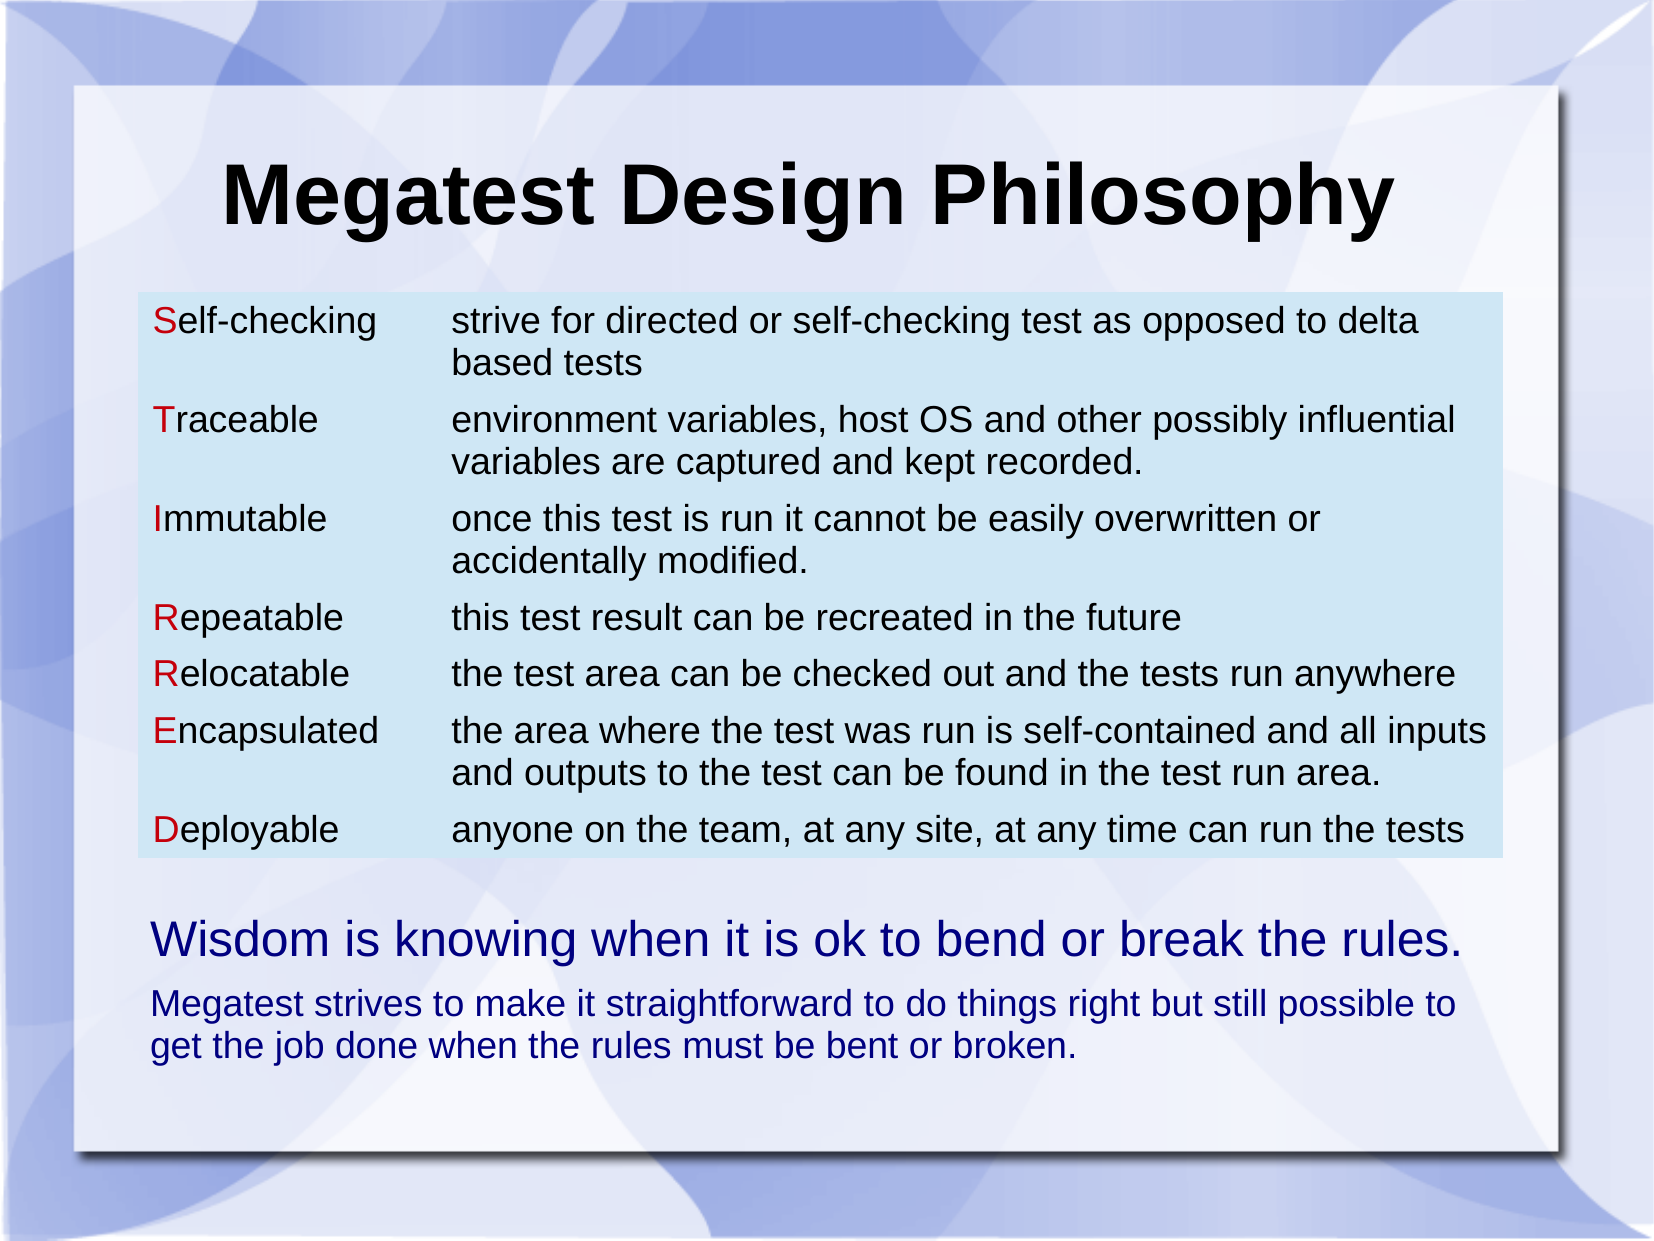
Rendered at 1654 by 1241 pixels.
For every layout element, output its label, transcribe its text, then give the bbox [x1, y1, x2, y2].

table_cell this test result can be recreated in the future [437, 589, 1503, 645]
table_cell anyone on the team, at any site, at any time can run the tests [437, 801, 1503, 858]
table_cell Relocatable [138, 645, 437, 702]
table_cell Immutable [138, 490, 437, 589]
title Megatest Design Philosophy [82, 90, 1536, 298]
table_cell environment variables, host OS and other possibly influential variables are captured and kept recorded. [437, 391, 1503, 490]
table_header Self-checking [138, 292, 437, 391]
table_cell Repeatable [138, 589, 437, 645]
table_cell the area where the test was run is self-contained and all inputs and outputs to the test can be found in the test run area. [437, 702, 1503, 801]
table_cell once this test is run it cannot be easily overwritten or accidentally modified. [437, 490, 1503, 589]
table_header strive for directed or self-checking test as opposed to delta based tests [437, 292, 1503, 391]
table_cell Deployable [138, 801, 437, 858]
table_cell Traceable [138, 391, 437, 490]
list Wisdom is knowing when it is ok to bend or break the rules. Megatest strives to make it straightforward to do things right but still possible to get the job done when the rules must be bent or broken. [150, 911, 1509, 1205]
picture [0, 0, 1654, 1241]
table_cell the test area can be checked out and the tests run anywhere [437, 645, 1503, 702]
table_cell Encapsulated [138, 702, 437, 801]
